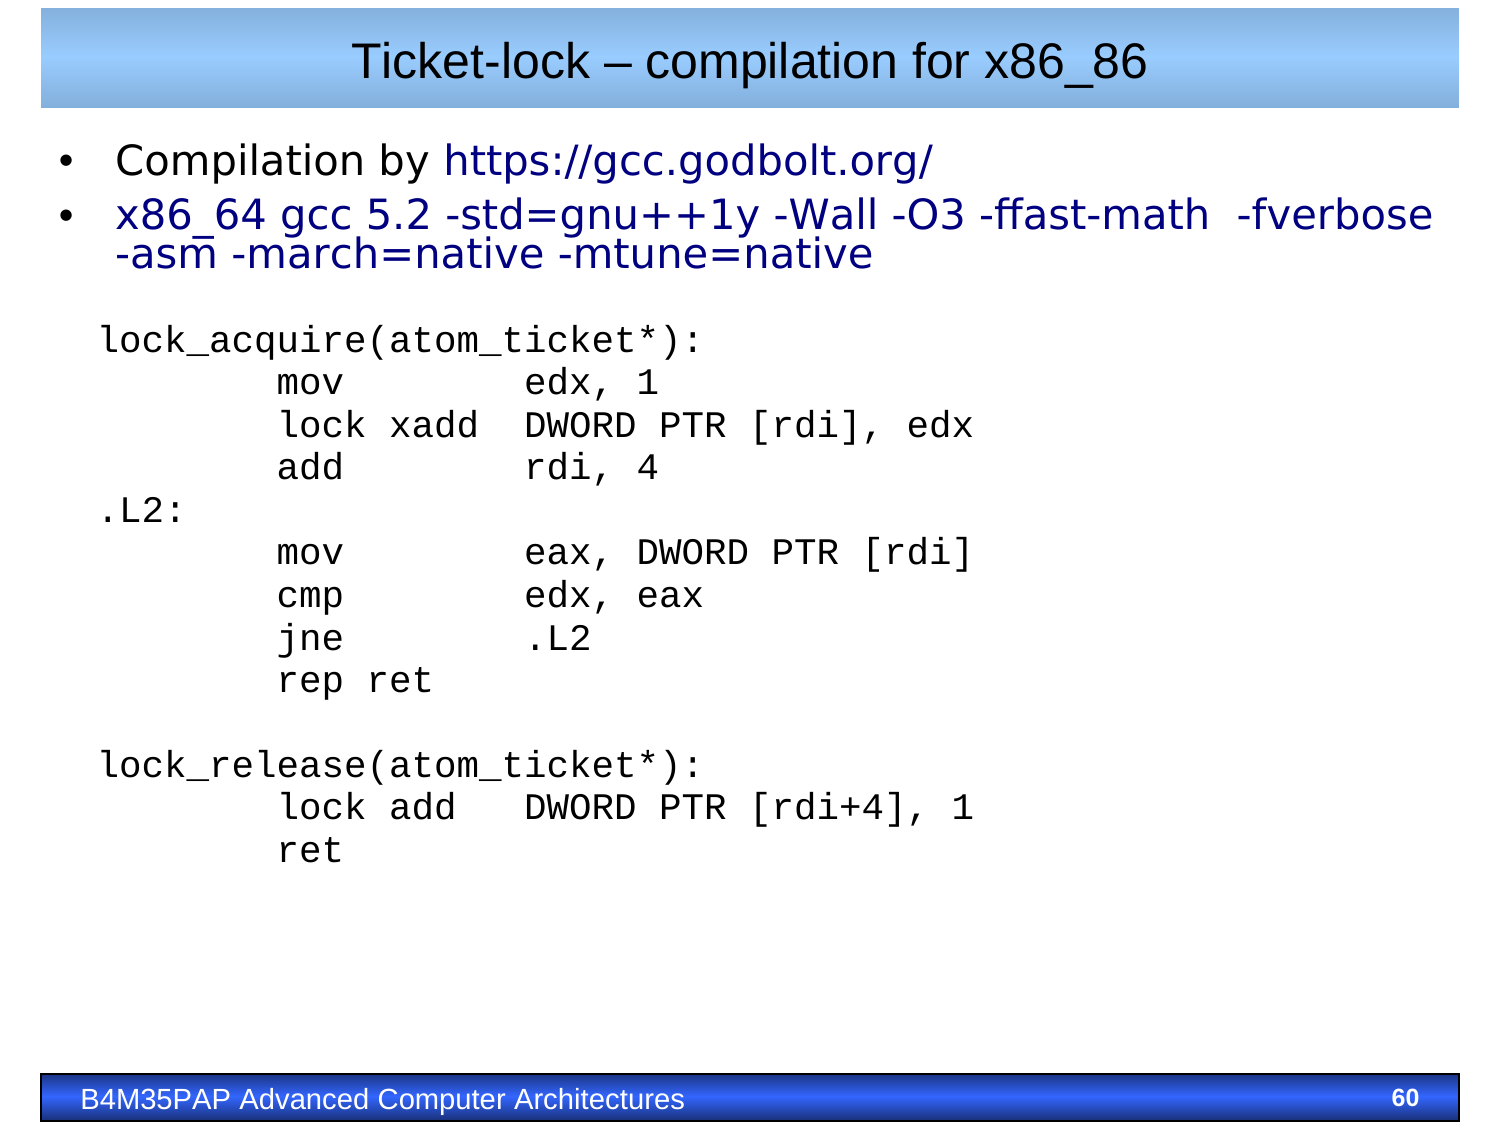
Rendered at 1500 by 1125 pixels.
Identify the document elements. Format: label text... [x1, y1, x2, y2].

list Compilation by https://gcc.godbolt.org/ x86_64 gcc 5.2 -std=gnu++1y -Wall -O3 -ffast-math -fverbose-asm -march=native -mtune=native [44, 128, 1458, 1056]
title Ticket-lock – compilation for x86_86 [41, 8, 1459, 108]
